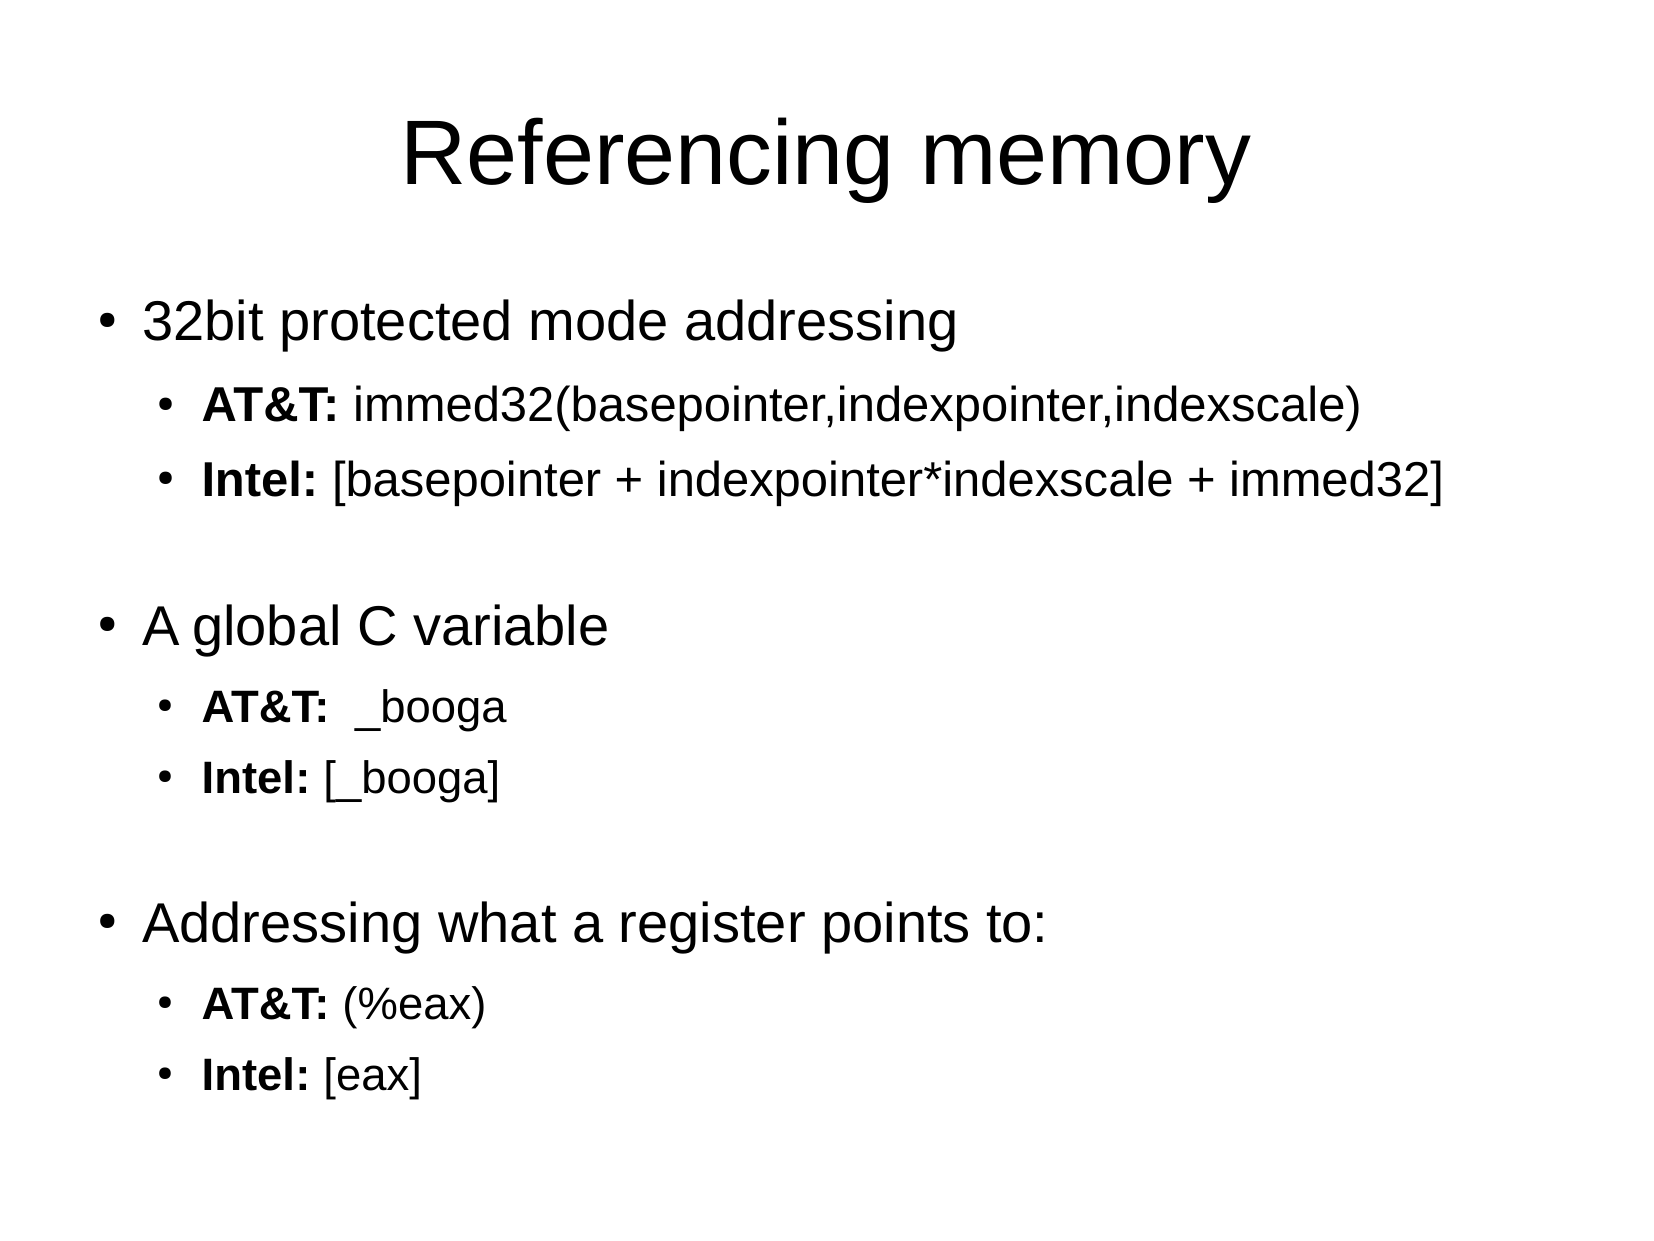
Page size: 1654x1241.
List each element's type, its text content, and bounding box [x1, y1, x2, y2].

title Referencing memory [82, 49, 1571, 257]
list 32bit protected mode addressing AT&T: immed32(basepointer,indexpointer,indexscale) Intel: [basepointer + indexpointer*indexscale + immed32] A global C variable AT&T: _booga Intel: [_booga] Addressing what a register points to: AT&T: (%eax) Intel: [eax] [82, 290, 1571, 1109]
